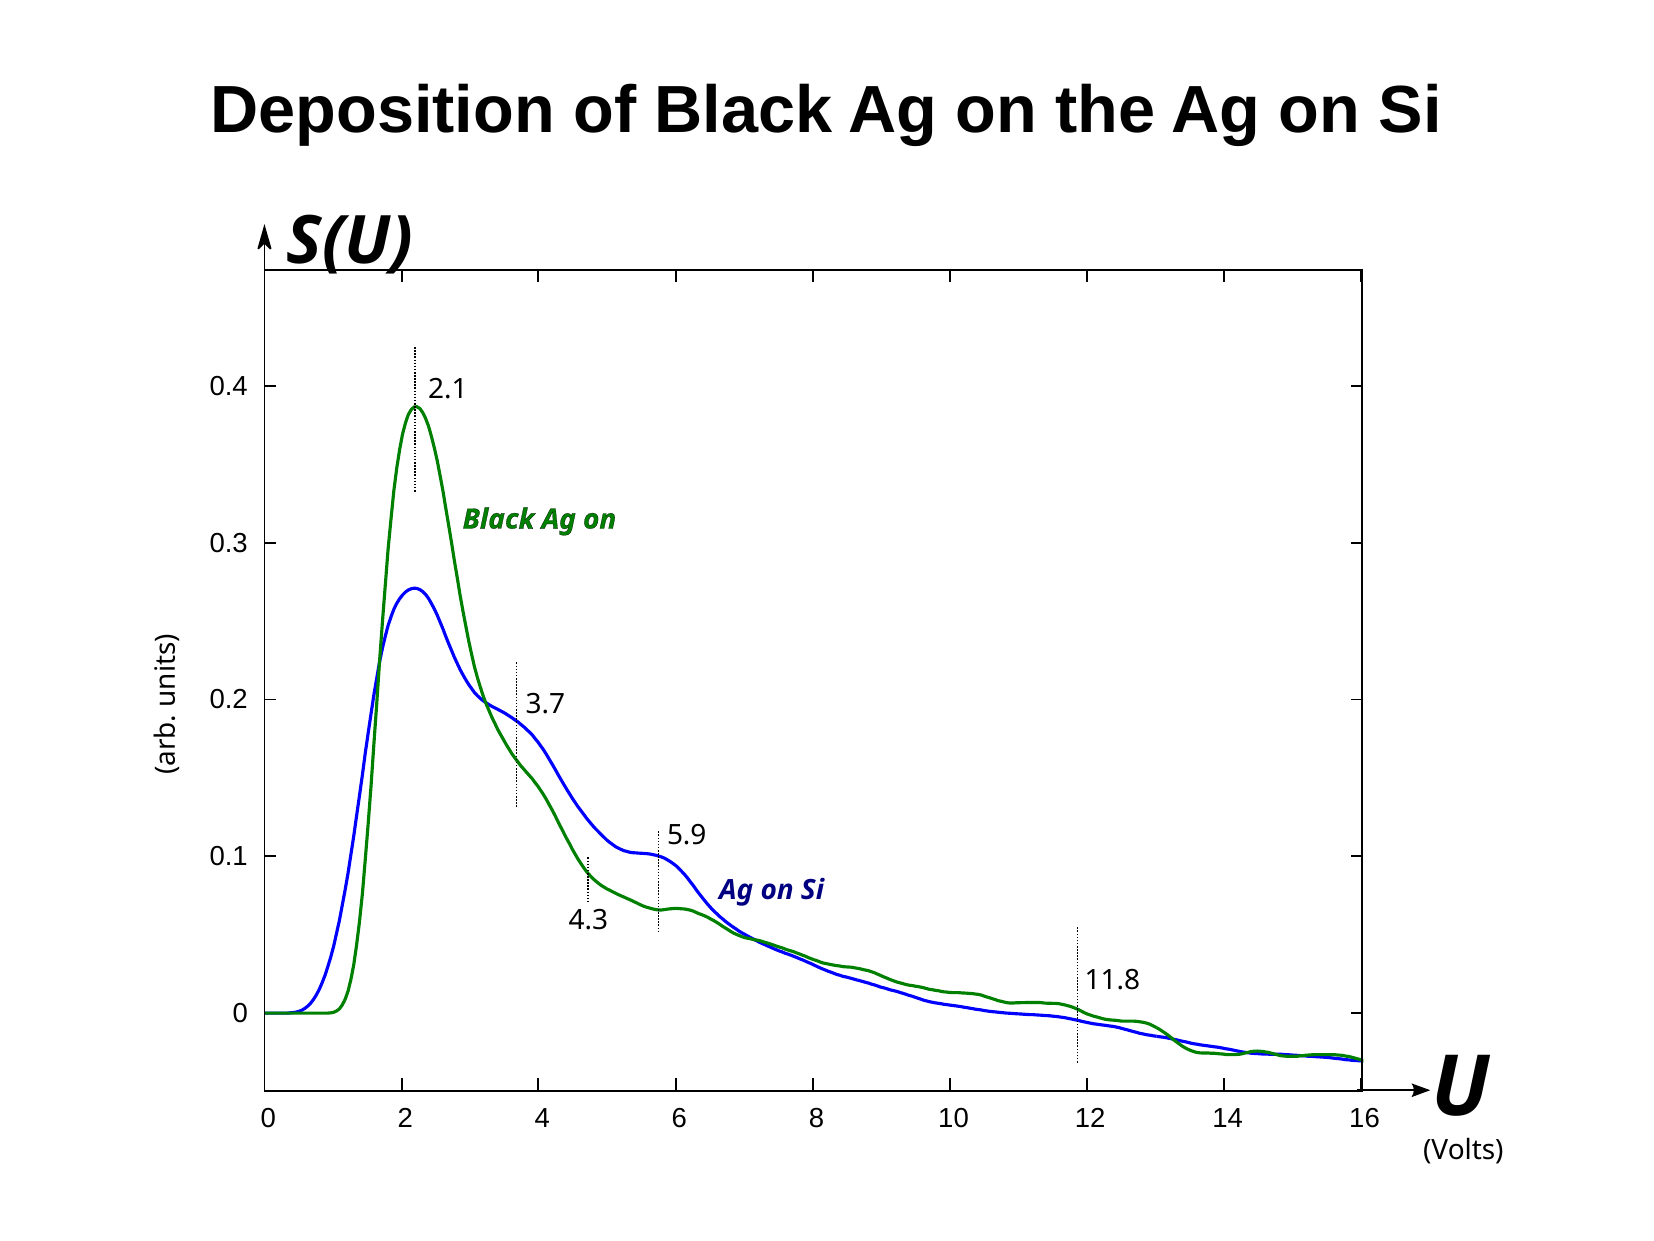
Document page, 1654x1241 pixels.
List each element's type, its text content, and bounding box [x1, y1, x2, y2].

title Deposition of Black Ag on the Ag on Si [82, 5, 1571, 213]
picture [153, 212, 1510, 1164]
